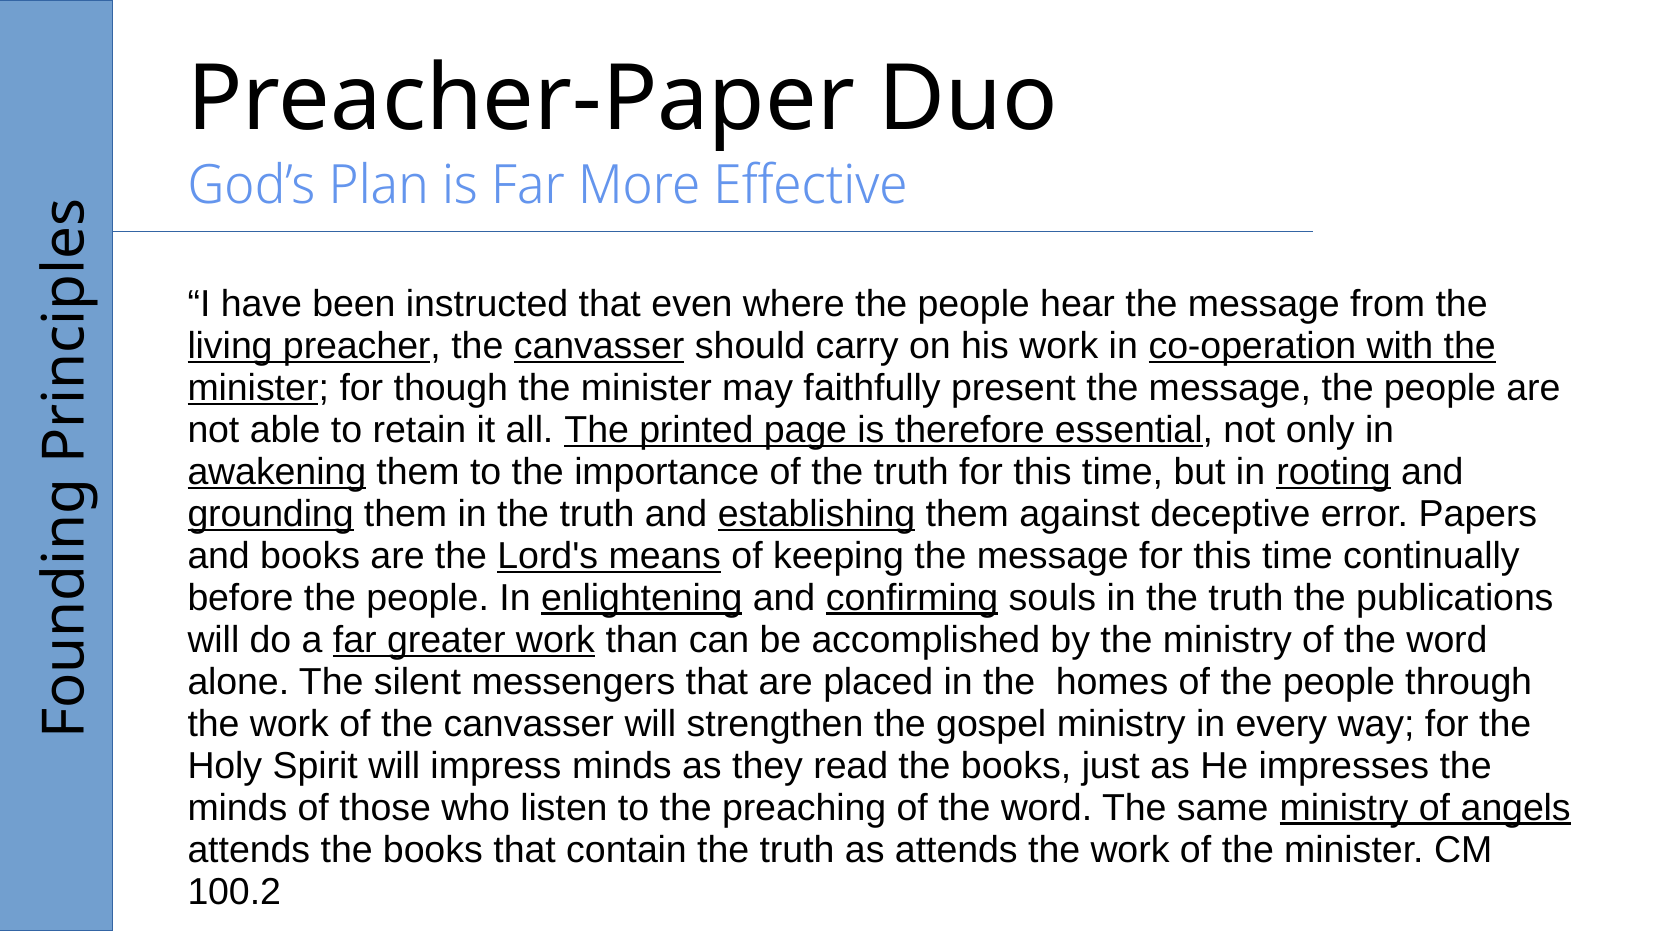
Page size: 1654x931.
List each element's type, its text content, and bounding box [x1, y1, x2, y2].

subtitle “I have been instructed that even where the people hear the message from the living preacher, the canvasser should carry on his work in co-operation with the minister; for though the minister may faithfully present the message, the people are not able to retain it all. The printed page is therefore essential, not only in awakening them to the importance of the truth for this time, but in rooting and grounding them in the truth and establishing them against deceptive error. Papers and books are the Lord's means of keeping the message for this time continually before the people. In enlightening and confirming souls in the truth the publications will do a far greater work than can be accomplished by the ministry of the word alone. The silent messengers that are placed in the homes of the people through the work of the canvasser will strengthen the gospel ministry in every way; for the Holy Spirit will impress minds as they read the books, just as He impresses the minds of those who listen to the preaching of the word. The same ministry of angels attends the books that contain the truth as attends the work of the minister. CM 100.2 [187, 282, 1576, 913]
text_box [0, 0, 113, 931]
title God’s Plan is Far More Effective [187, 125, 1571, 239]
title Preacher-Paper Duo [187, 33, 1571, 125]
text_box Founding Principles [13, 37, 105, 901]
